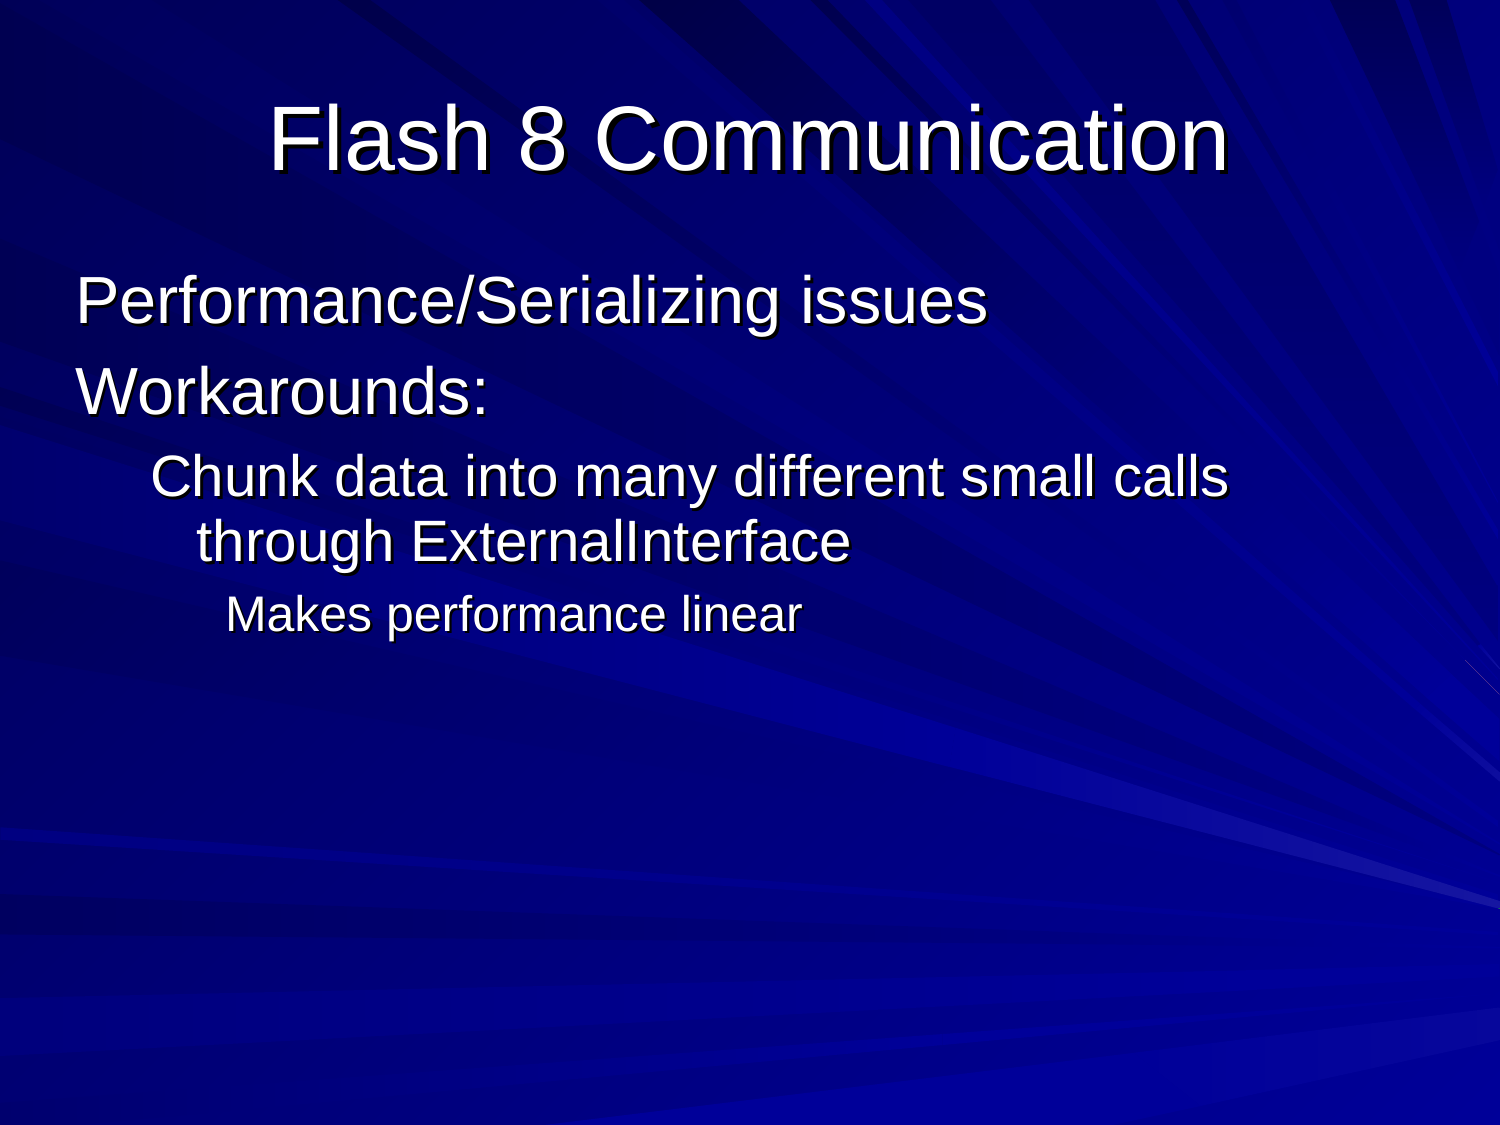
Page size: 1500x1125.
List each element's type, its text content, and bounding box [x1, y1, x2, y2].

list Performance/Serializing issues Workarounds: Chunk data into many different small calls through ExternalInterface Makes performance linear [75, 263, 1425, 993]
title Flash 8 Communication [75, 51, 1425, 226]
